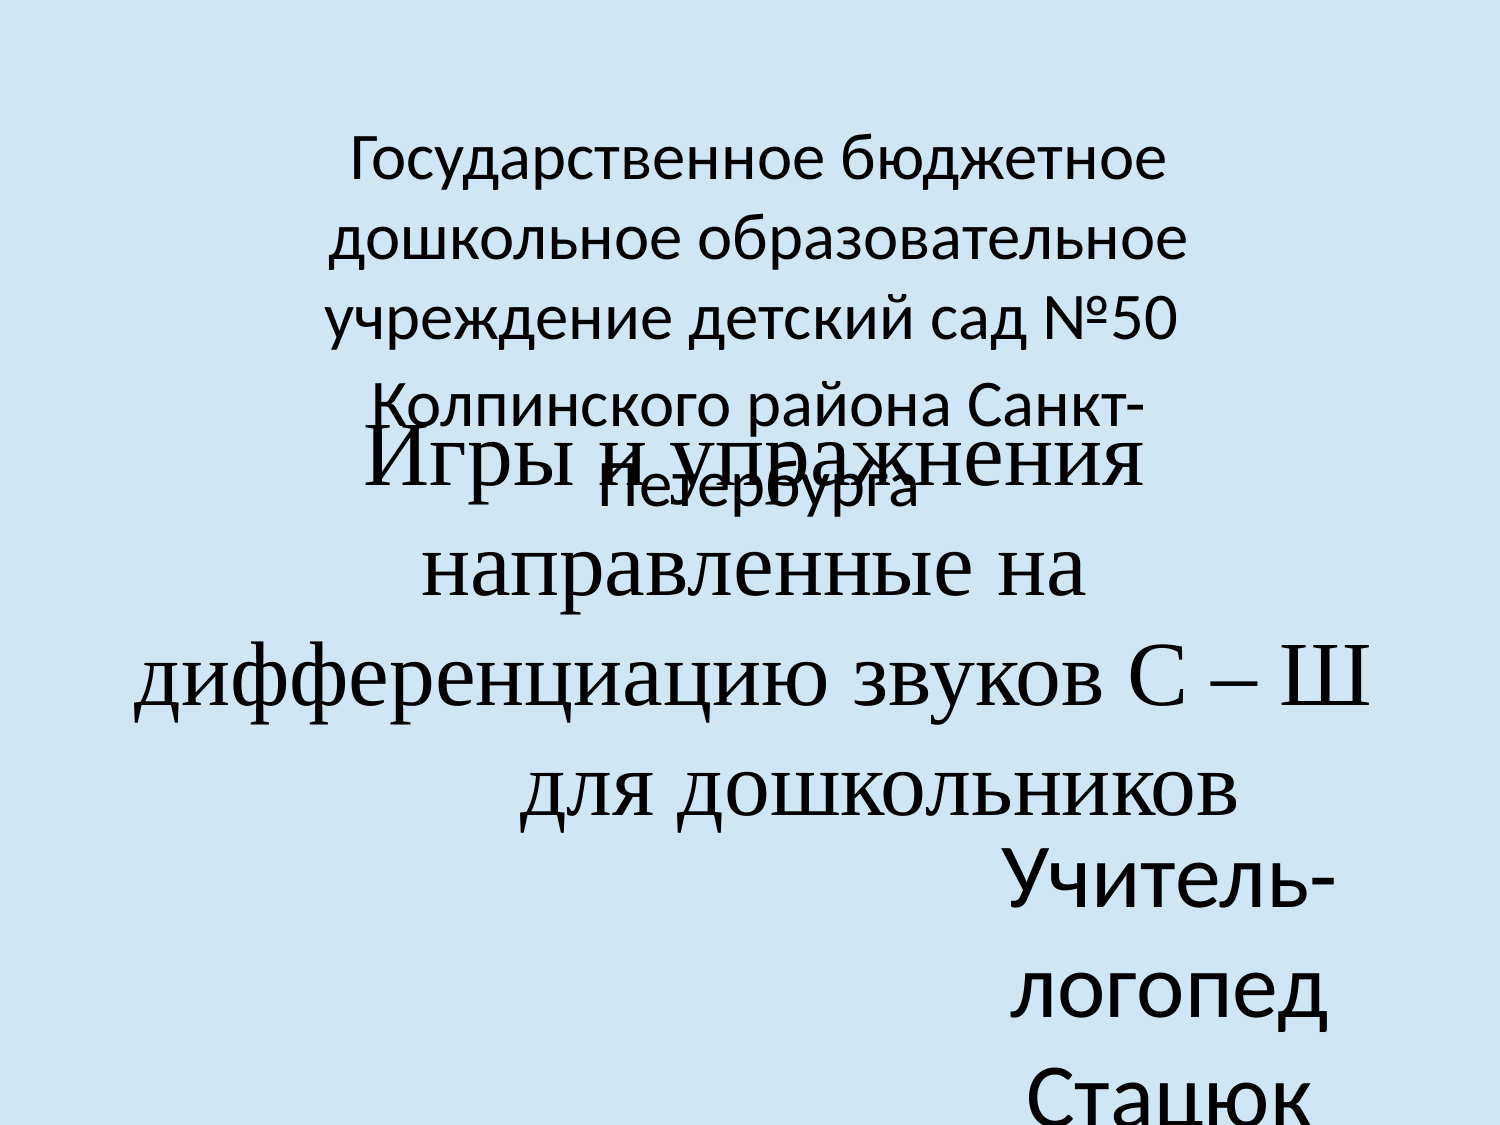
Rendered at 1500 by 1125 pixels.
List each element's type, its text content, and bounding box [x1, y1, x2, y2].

text_box Государственное бюджетное дошкольное образовательное учреждение детский сад №50 Колпинского района Санкт-Петербурга [234, 105, 1285, 258]
subtitle Учитель-логопед Стацюк О.Л. [925, 808, 1414, 910]
title Игры и упражнения направленные на дифференциацию звуков С – Ш для дошкольников [117, 386, 1393, 680]
